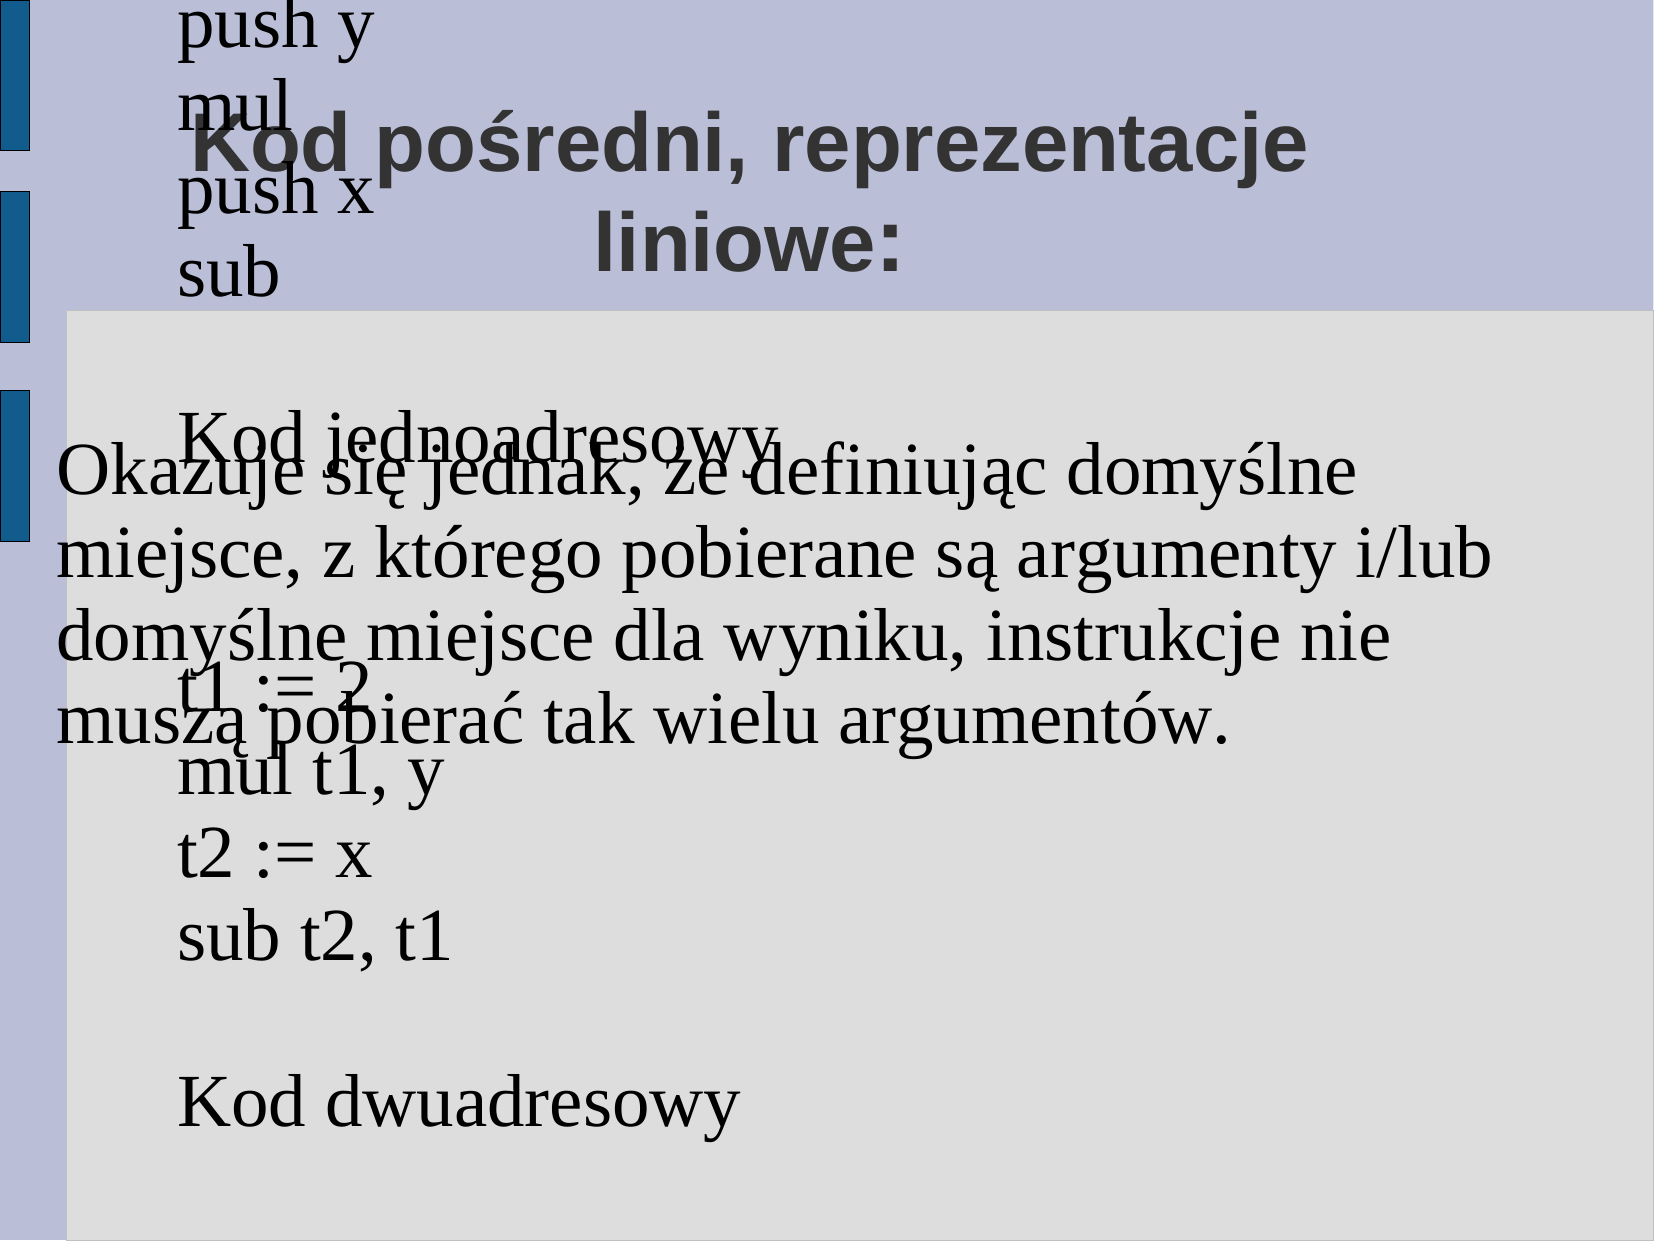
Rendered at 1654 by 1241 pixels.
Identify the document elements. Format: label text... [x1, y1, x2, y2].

title Kod pośredni, reprezentacje liniowe: [112, 88, 1388, 300]
text_box Okazuje się jednak, że definiując domyślne miejsce, z którego pobierane są argumenty i/lub domyślne miejsce dla wyniku, instrukcje nie muszą pobierać tak wielu argumentów. [56, 344, 1565, 886]
